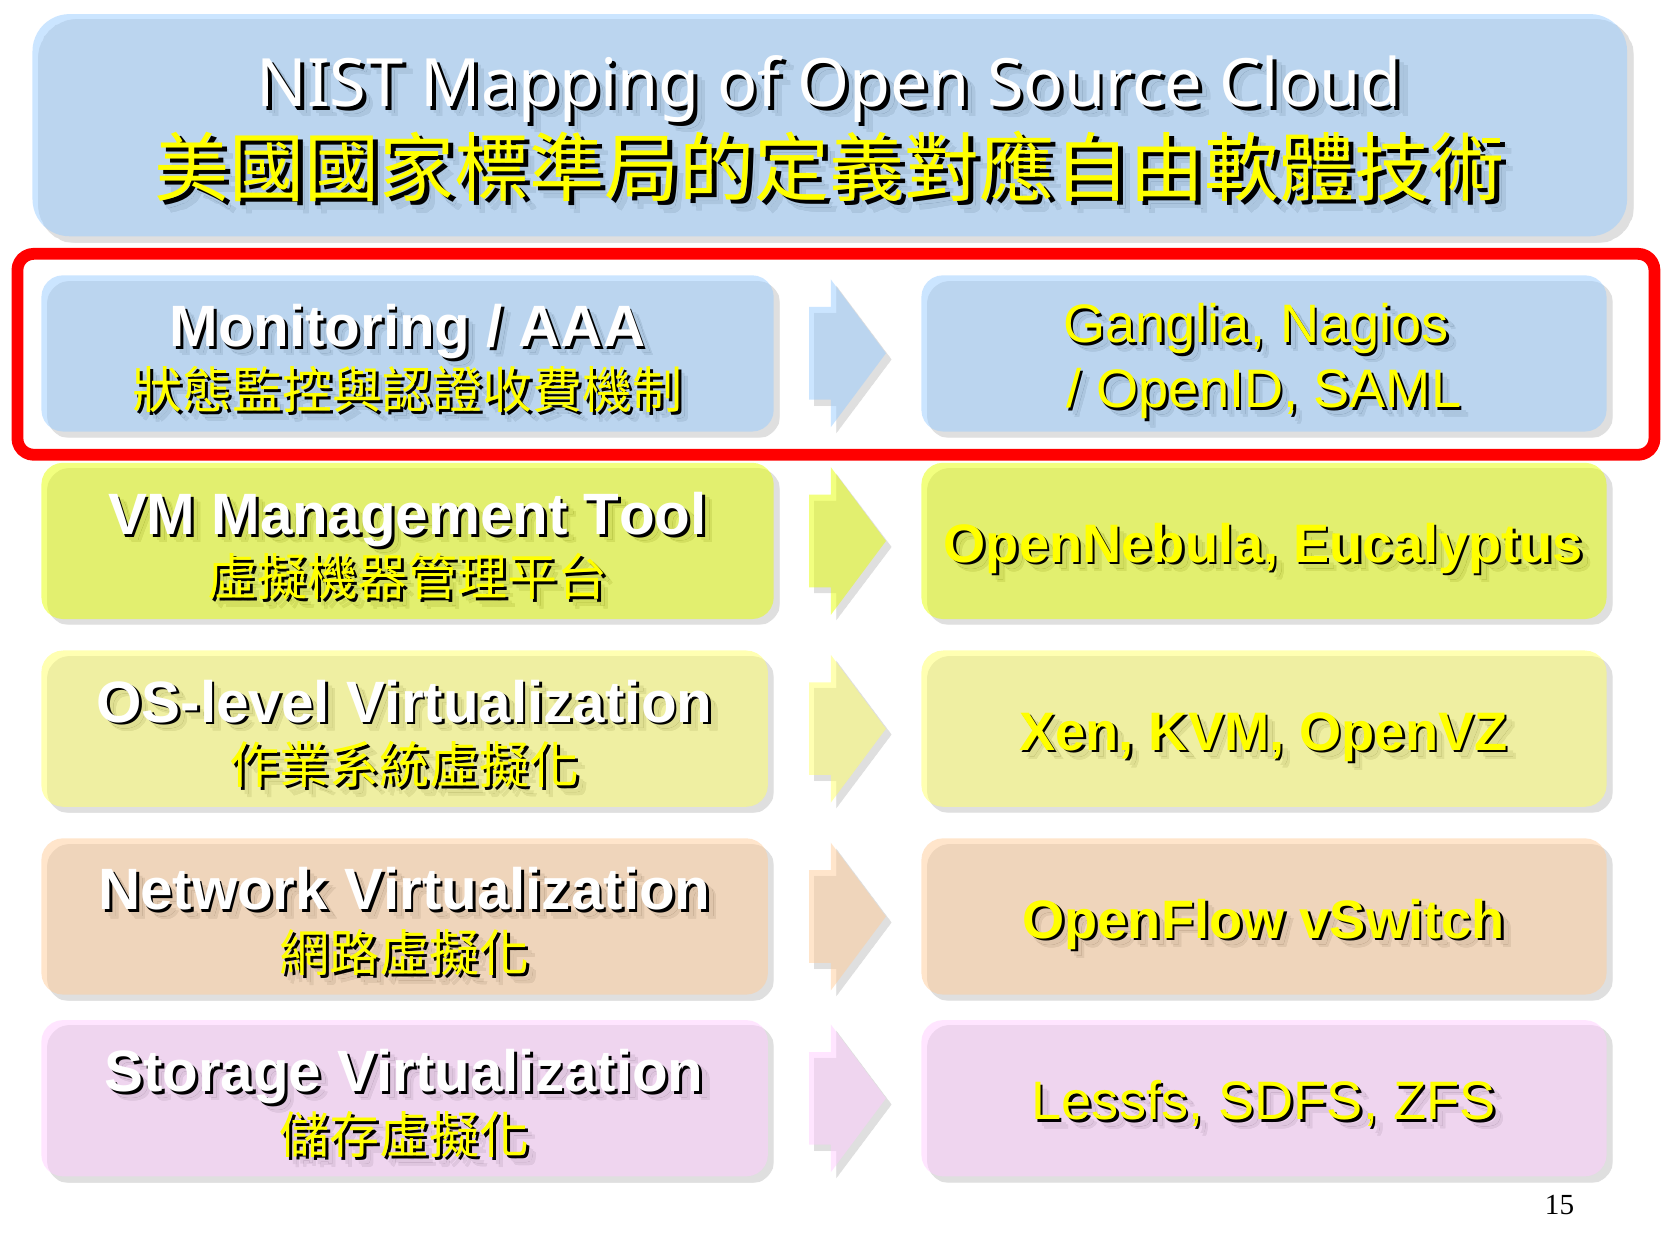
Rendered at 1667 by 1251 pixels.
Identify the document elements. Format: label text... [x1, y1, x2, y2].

text_box OpenNebula, Eucalyptus [921, 462, 1607, 620]
text_box Ganglia, Nagios / OpenID, SAML [921, 275, 1607, 432]
text_box [809, 654, 886, 803]
text_box VM Management Tool 虛擬機器管理平台 [41, 462, 774, 620]
text_box [809, 1024, 886, 1173]
text_box [809, 279, 886, 428]
text_box Xen, KVM, OpenVZ [921, 650, 1607, 807]
text_box OpenFlow vSwitch [921, 838, 1607, 995]
text_box Network Virtualization 網路虛擬化 [41, 838, 768, 995]
text_box Monitoring / AAA 狀態監控與認證收費機制 [41, 275, 774, 432]
text_box OS-level Virtualization 作業系統虛擬化 [41, 650, 768, 807]
text_box Storage Virtualization 儲存虛擬化 [41, 1020, 768, 1177]
text_box NIST Mapping of Open Source Cloud 美國國家標準局的定義對應自由軟體技術 [32, 14, 1628, 237]
text_box [809, 467, 886, 615]
text_box Lessfs, SDFS, ZFS [921, 1020, 1607, 1177]
text_box [809, 842, 886, 991]
